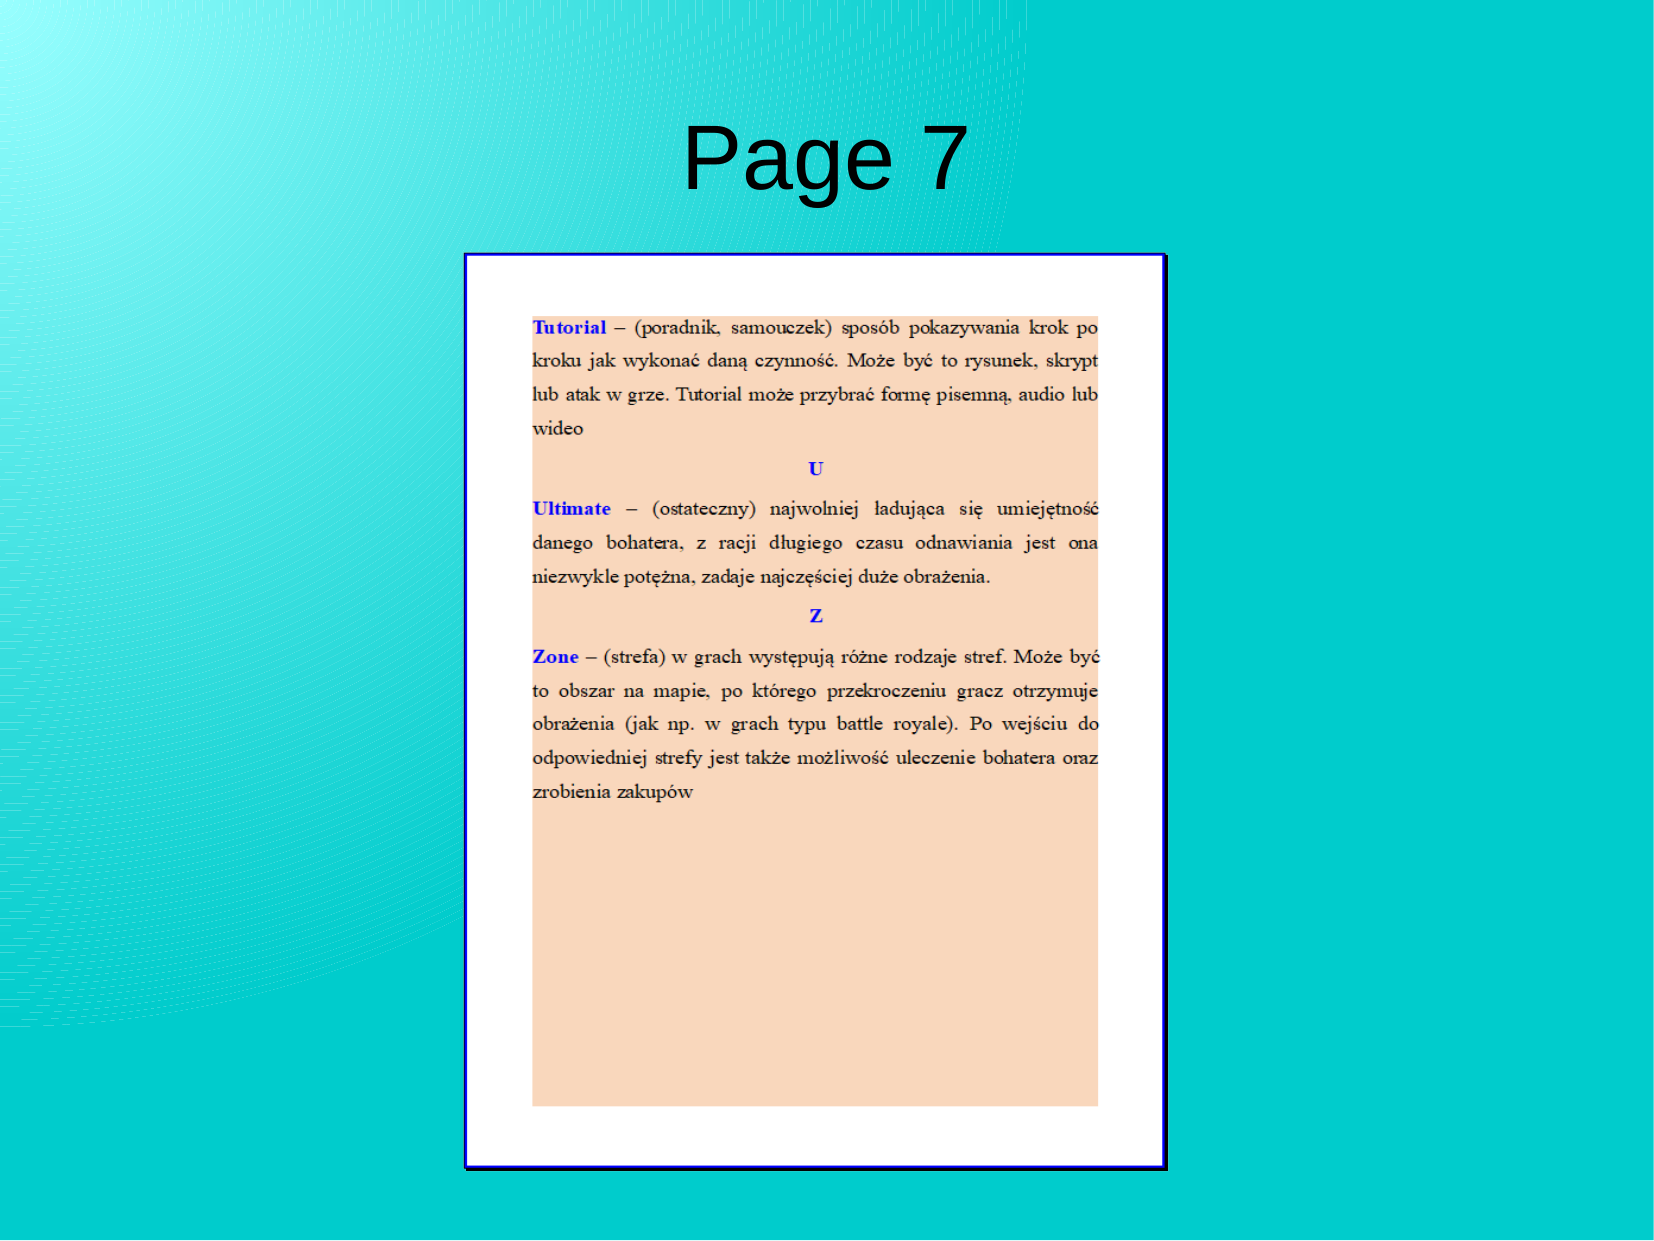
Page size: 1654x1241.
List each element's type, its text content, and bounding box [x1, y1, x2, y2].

title Page 7 [82, 49, 1571, 257]
picture [460, 236, 1217, 1182]
